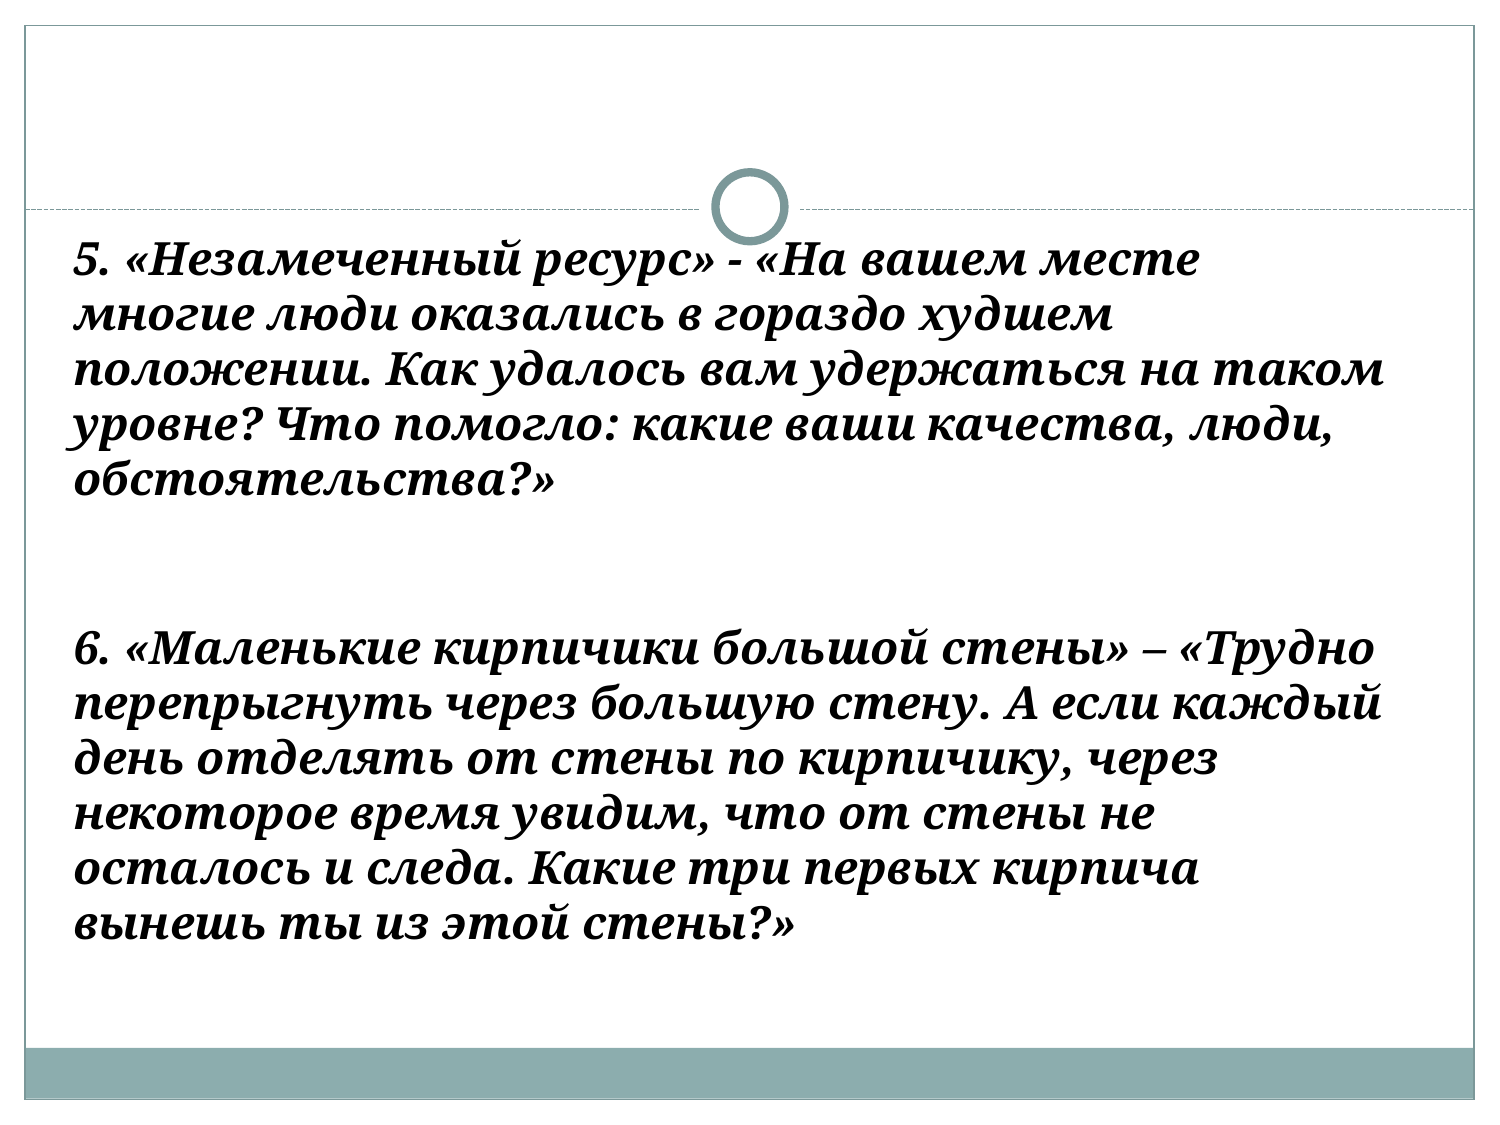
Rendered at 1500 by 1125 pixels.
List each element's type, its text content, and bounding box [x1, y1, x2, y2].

list 5. «Незамеченный ресурс» - «На вашем месте многие люди оказались в гораздо худшем положении. Как удалось вам удержаться на таком уровне? Что помогло: какие ваши качества, люди, обстоятельства?» 6. «Маленькие кирпичики большой стены» – «Трудно перепрыгнуть через большую стену. А если каждый день отделять от стены по кирпичику, через некоторое время увидим, что от стены не осталось и следа. Какие три первых кирпича вынешь ты из этой стены?» [58, 222, 1409, 1079]
